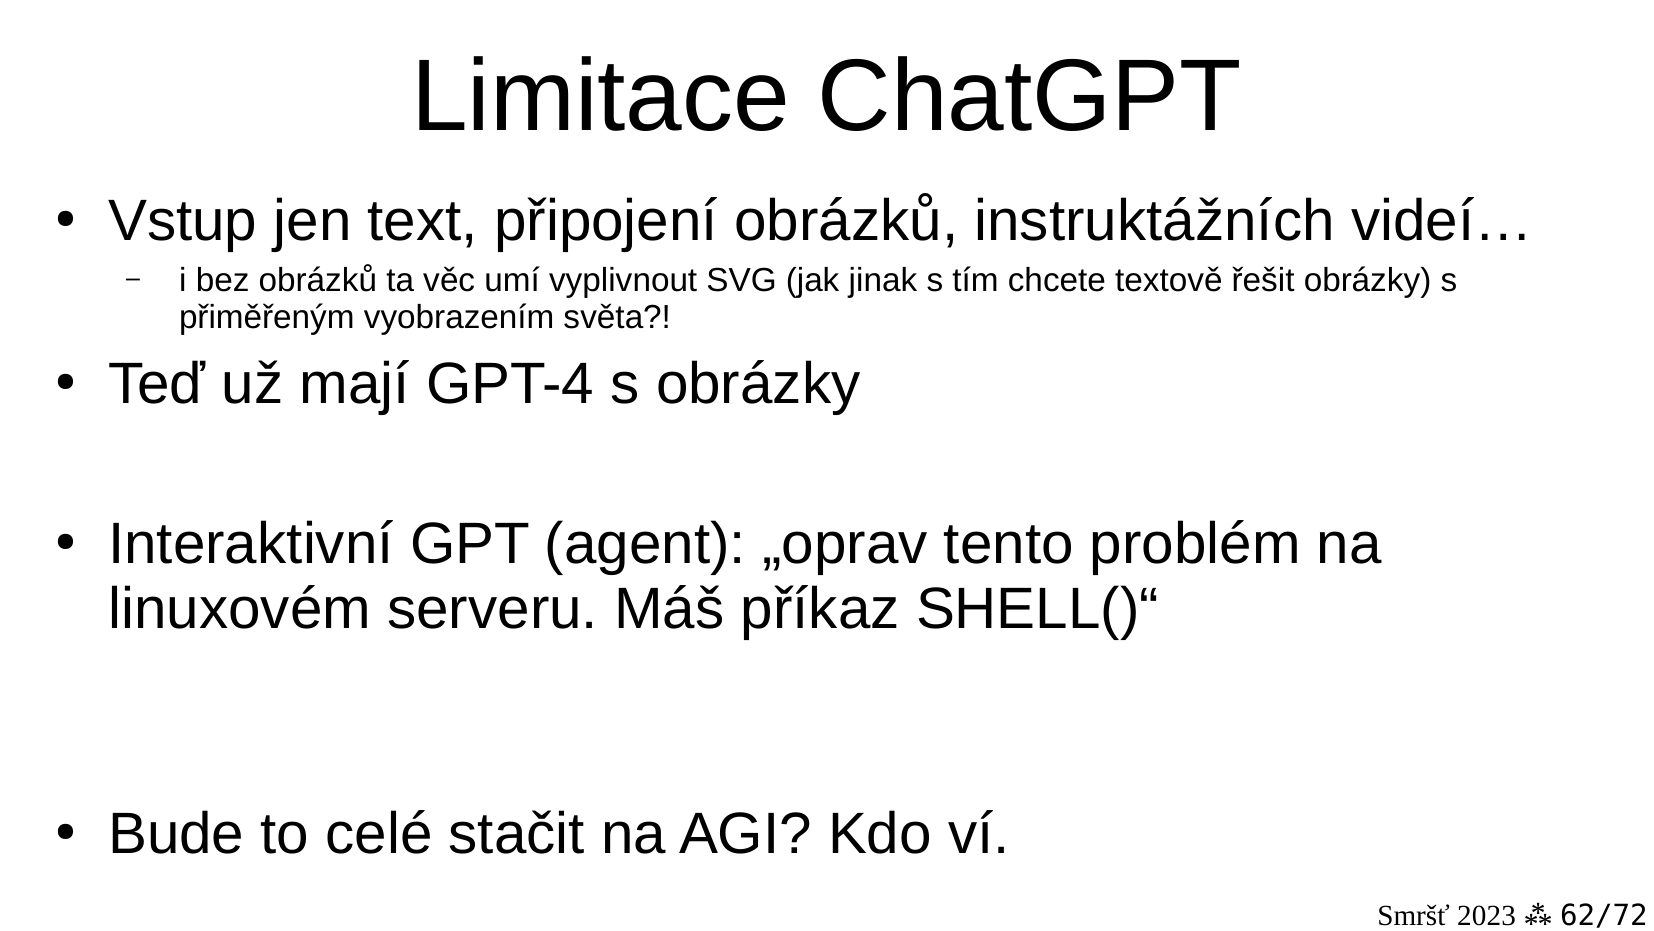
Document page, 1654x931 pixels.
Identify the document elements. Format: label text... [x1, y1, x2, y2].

list Vstup jen text, připojení obrázků, instruktážních videí… i bez obrázků ta věc umí vyplivnout SVG (jak jinak s tím chcete textově řešit obrázky) s přiměřeným vyobrazením světa?! Teď už mají GPT-4 s obrázky Interaktivní GPT (agent): „oprav tento problém na linuxovém serveru. Máš příkaz SHELL()“ Bude to celé stačit na AGI? Kdo ví. [37, 187, 1613, 901]
title Limitace ChatGPT [82, 38, 1571, 153]
